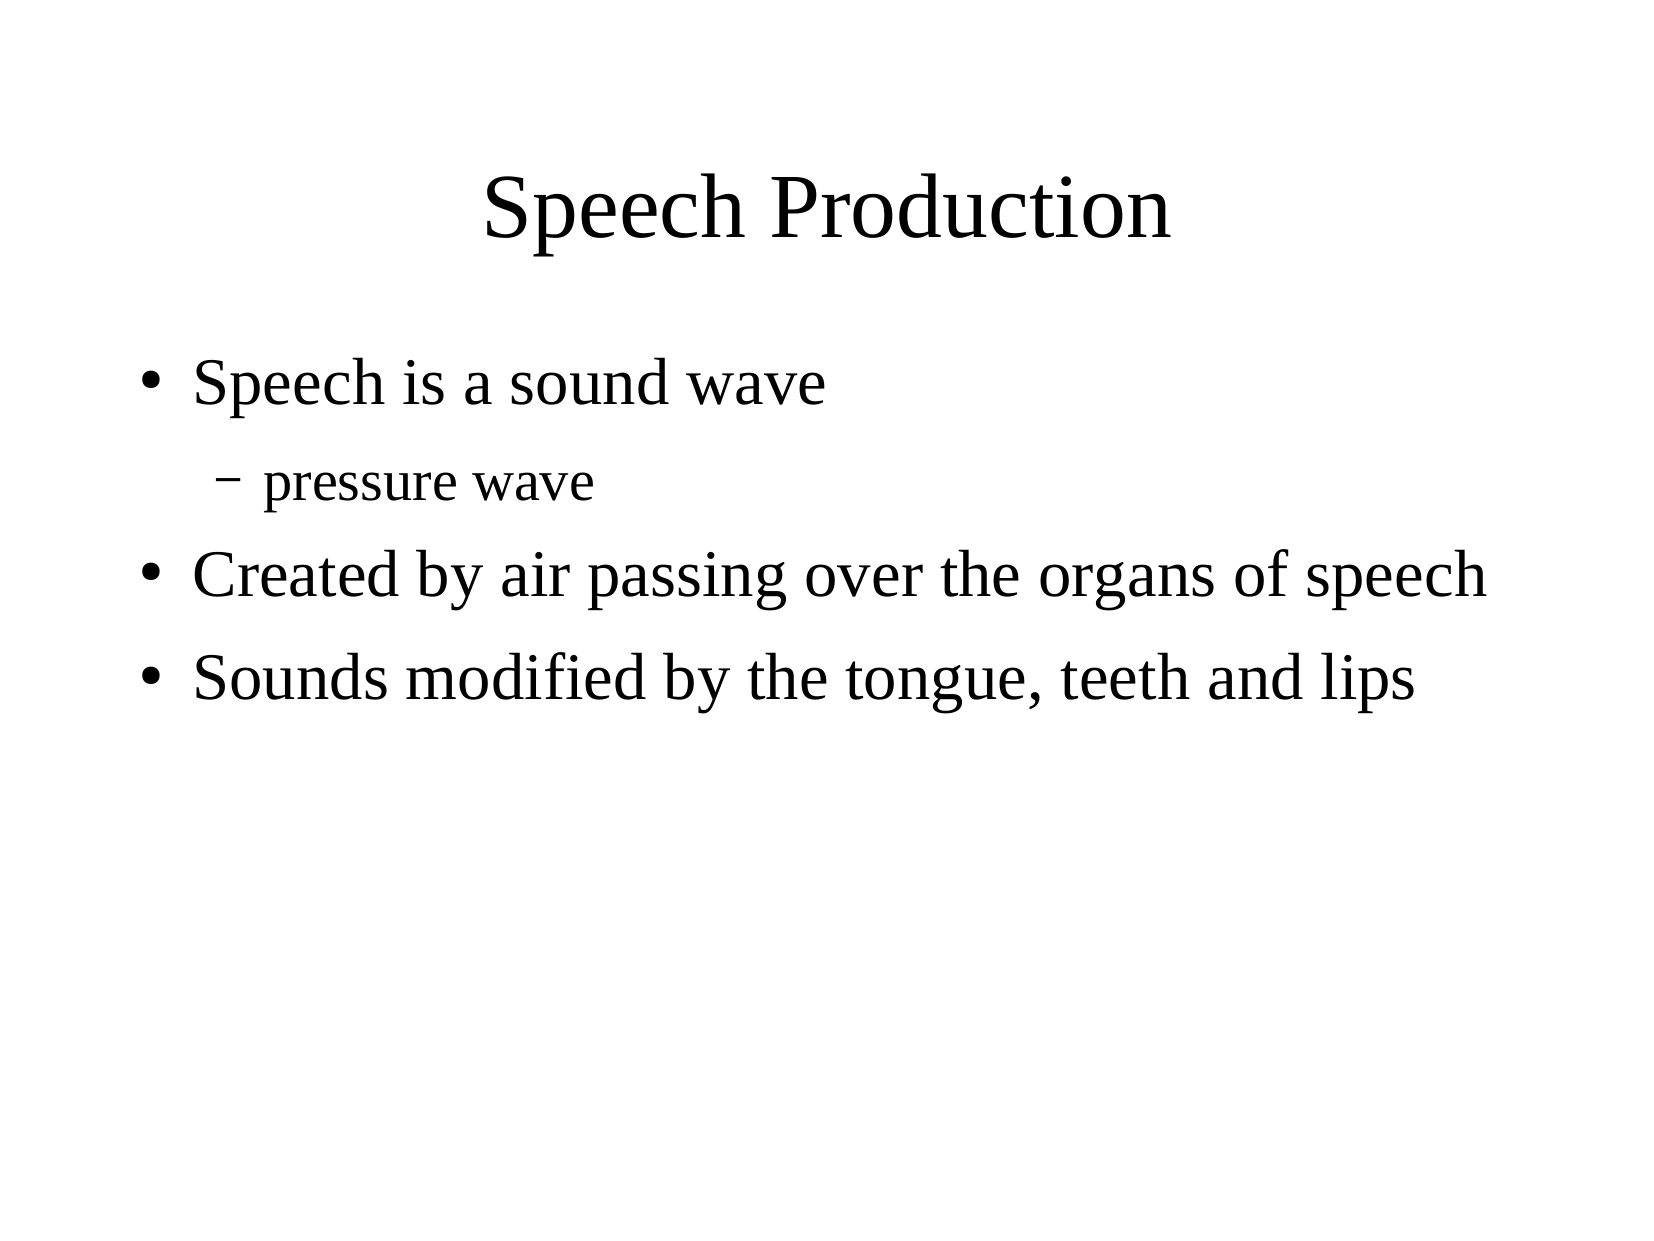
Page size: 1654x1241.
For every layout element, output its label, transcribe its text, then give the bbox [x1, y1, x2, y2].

list Speech is a sound wave pressure wave Created by air passing over the organs of speech Sounds modified by the tongue, teeth and lips [121, 344, 1534, 1127]
title Speech Production [121, 102, 1534, 311]
